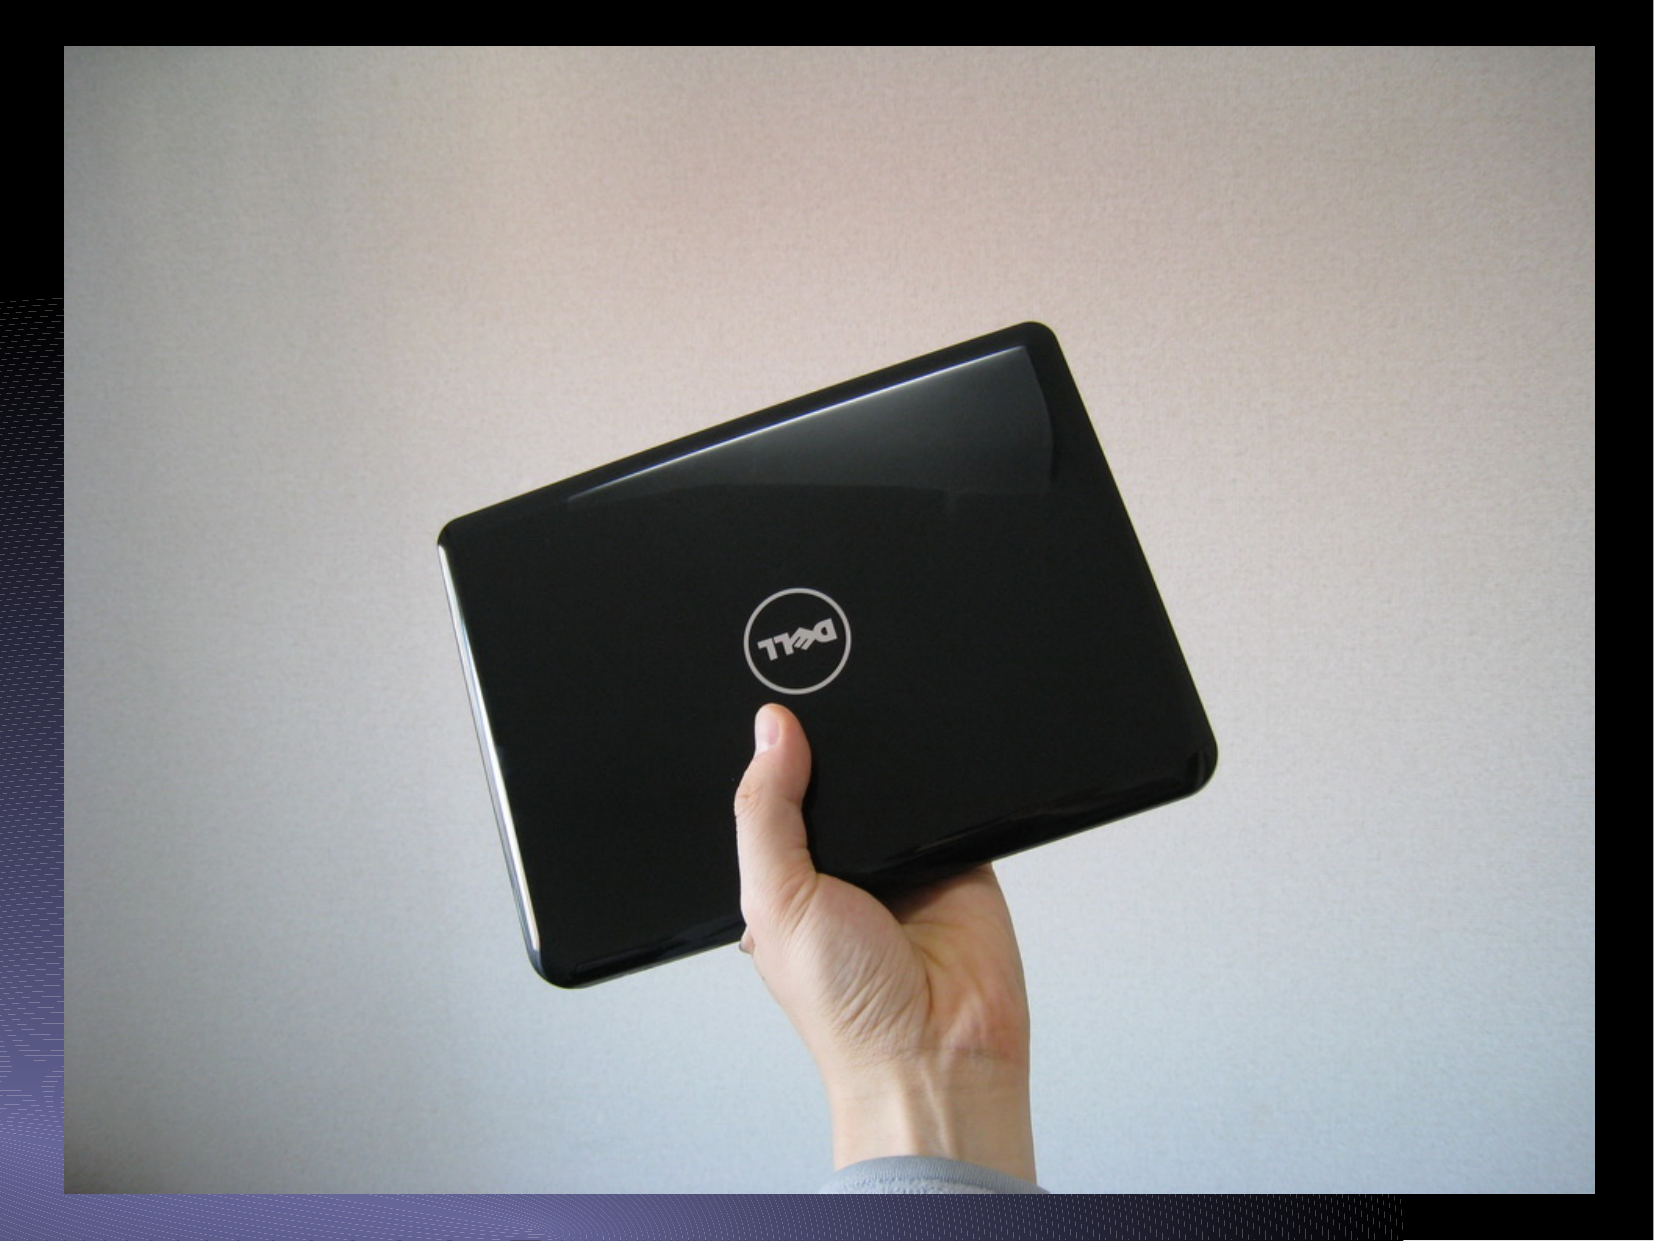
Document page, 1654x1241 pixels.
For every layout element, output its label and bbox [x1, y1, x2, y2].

picture [64, 46, 1595, 1194]
